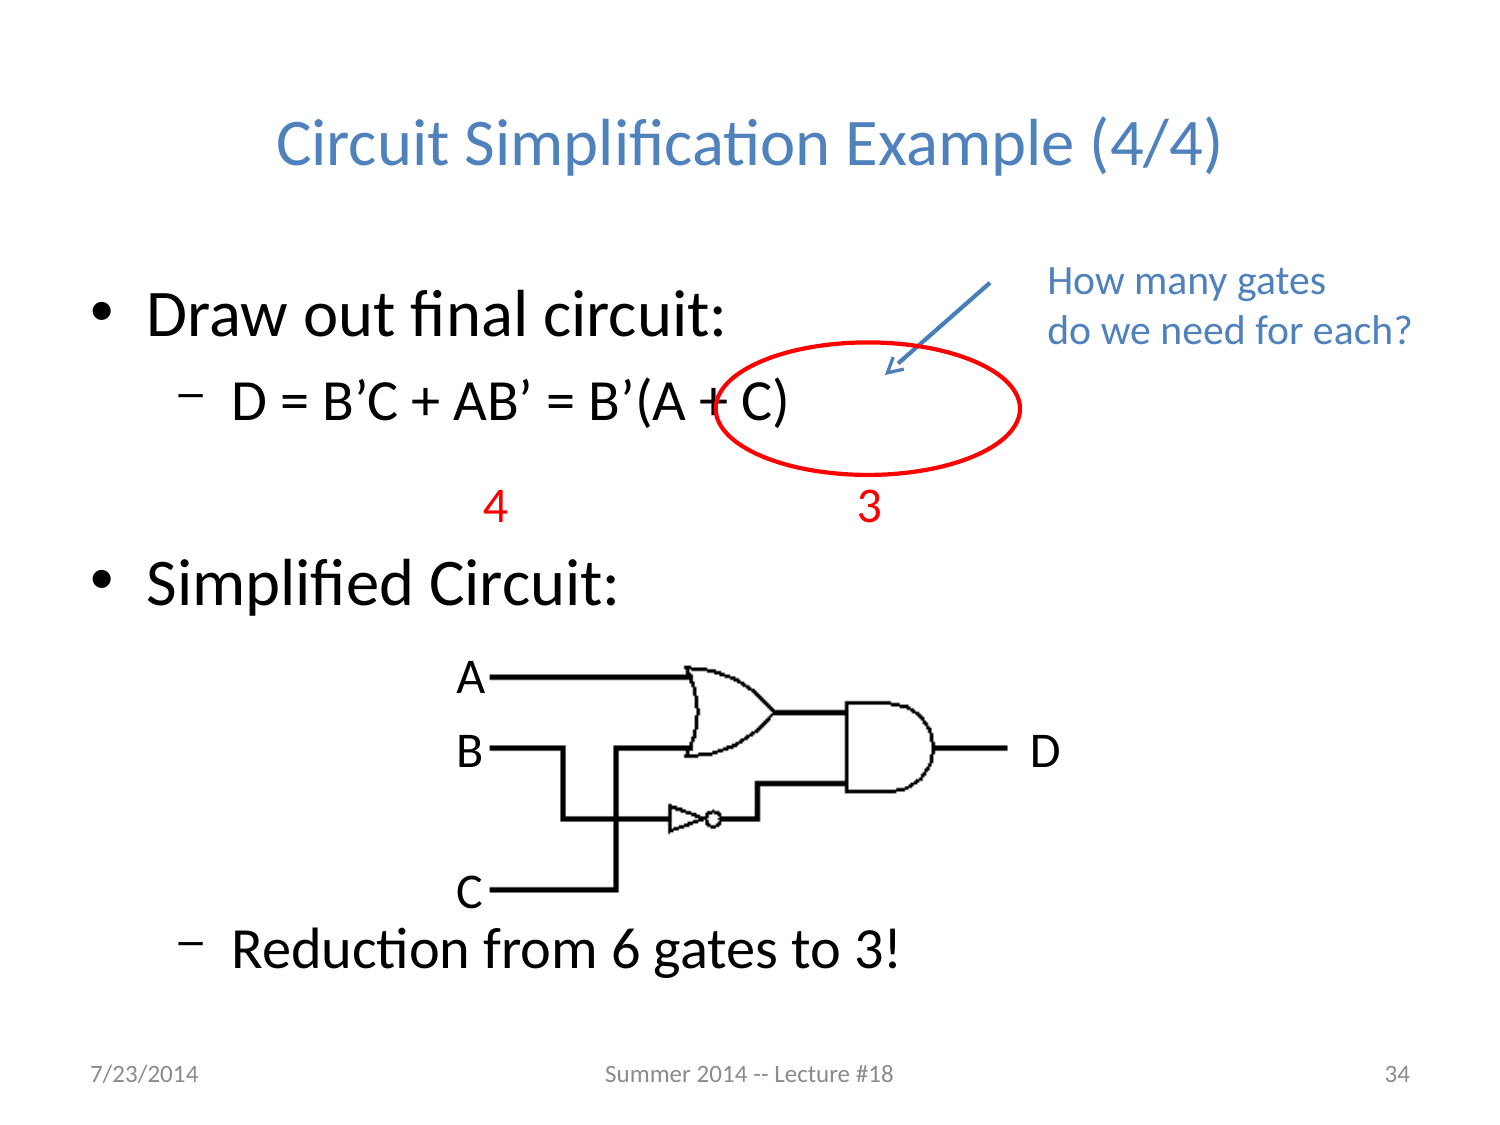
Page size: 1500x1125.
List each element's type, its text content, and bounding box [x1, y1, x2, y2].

text_box C [441, 851, 498, 926]
text_box B [441, 710, 499, 785]
text_box 4 [468, 465, 524, 541]
slide_number 7/23/2014 [75, 1042, 425, 1103]
footer Summer 2014 -- Lecture #18 [512, 1042, 988, 1103]
text_box 3 [841, 476, 897, 540]
text_box A [441, 636, 501, 712]
slide_number <number> [1074, 1042, 1425, 1103]
text_box 3 [841, 464, 897, 472]
title Circuit Simplification Example (4/4) [75, 45, 1425, 233]
text_box D [1015, 710, 1076, 785]
text_box How many gates do we need for each? [1032, 245, 1428, 360]
list Draw out final circuit: D = B’C + AB’ = B’(A + C) Simplified Circuit: Reduction from 6 gates to 3! [75, 262, 1425, 1073]
picture [483, 659, 1015, 900]
